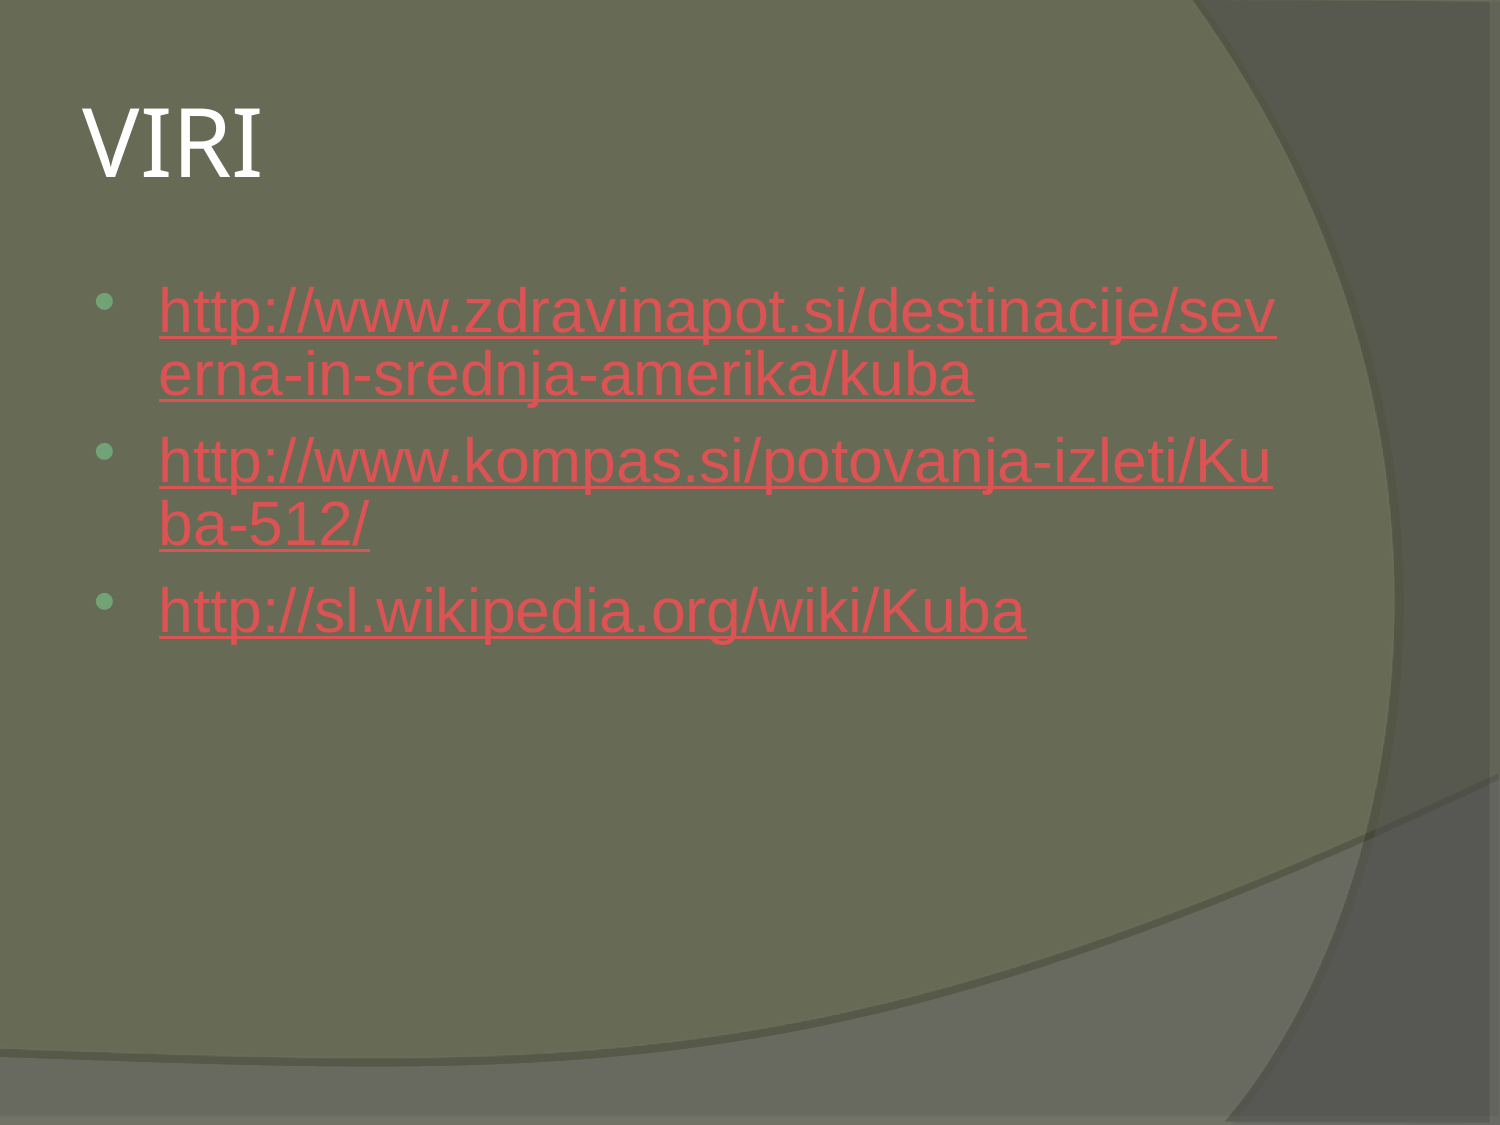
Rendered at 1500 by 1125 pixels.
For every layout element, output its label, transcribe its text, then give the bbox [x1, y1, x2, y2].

title VIRI [75, 45, 1300, 233]
list http://www.zdravinapot.si/destinacije/severna-in-srednja-amerika/kuba http://www.kompas.si/potovanja-izleti/Kuba-512/ http://sl.wikipedia.org/wiki/Kuba [75, 262, 1300, 1005]
